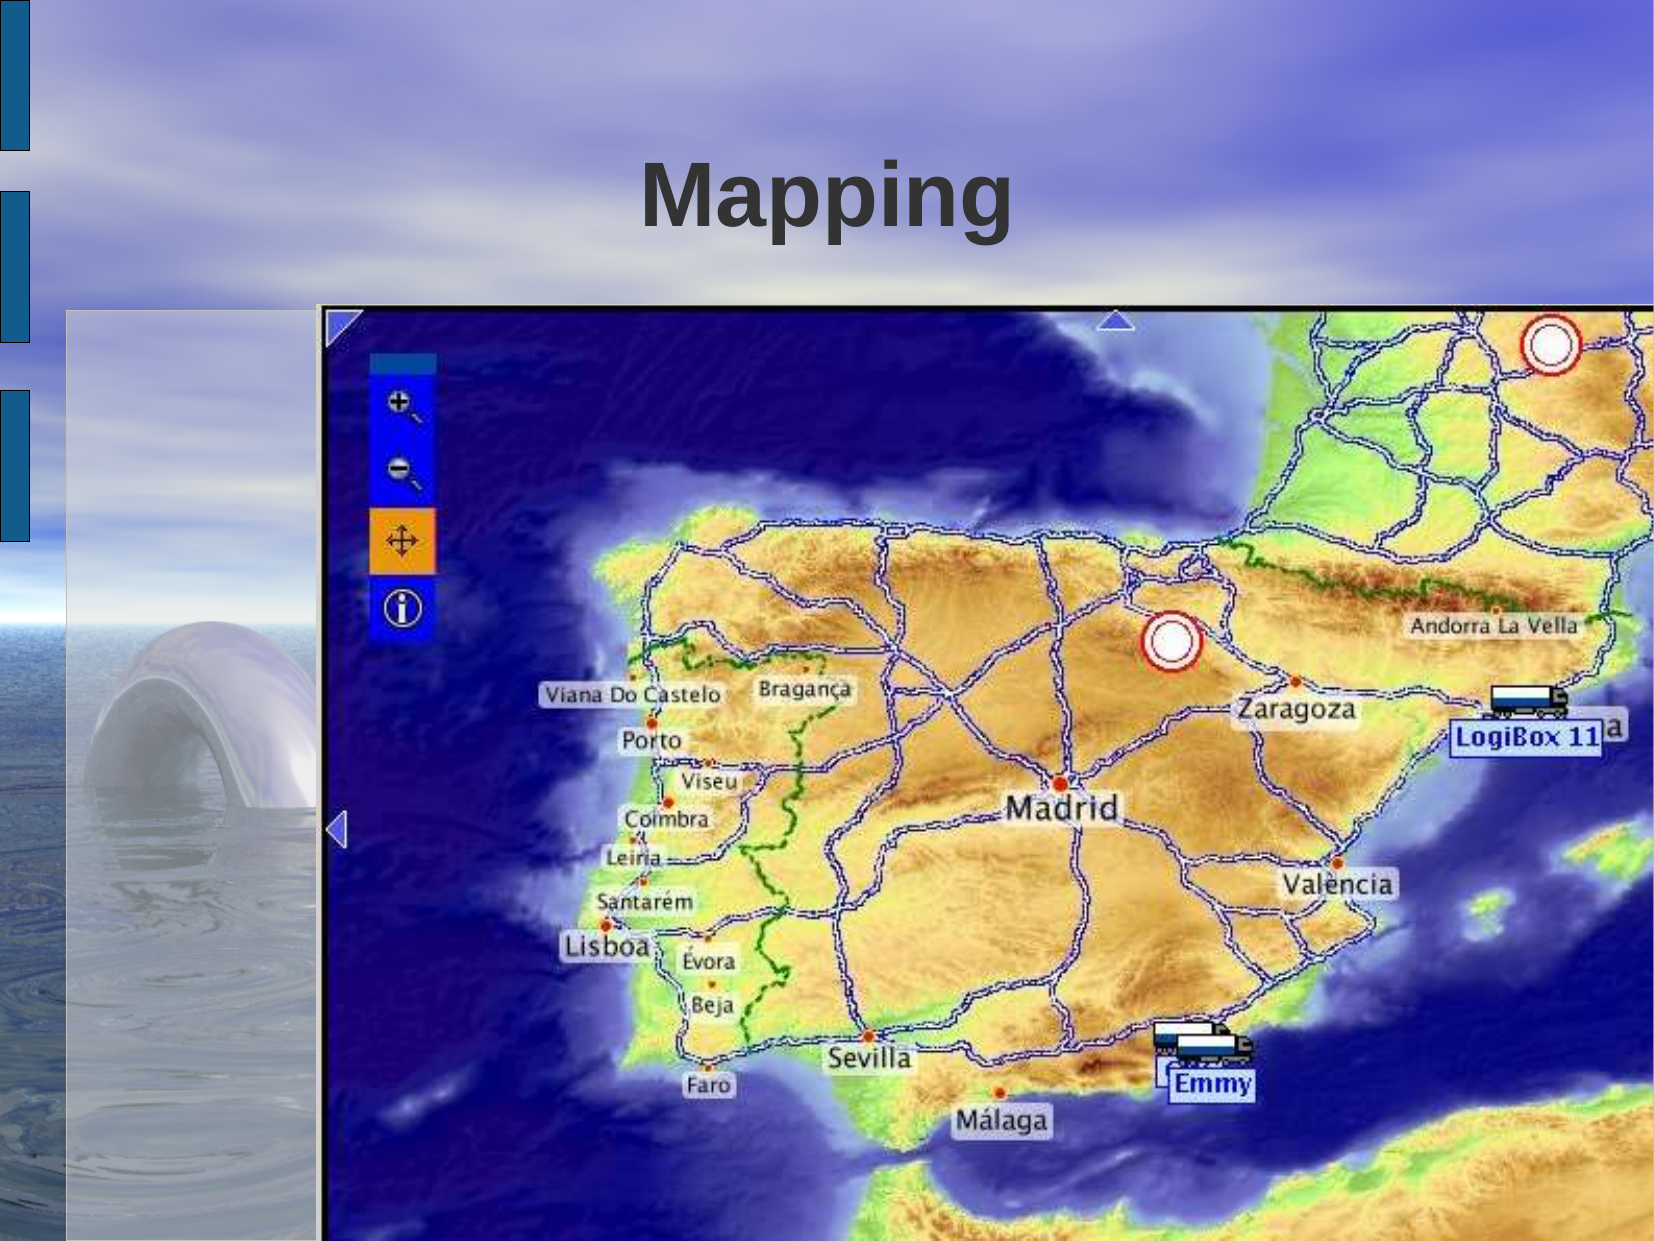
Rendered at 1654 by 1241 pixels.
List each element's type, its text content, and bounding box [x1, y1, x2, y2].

title Mapping [121, 91, 1534, 299]
picture [0, 0, 1654, 1241]
